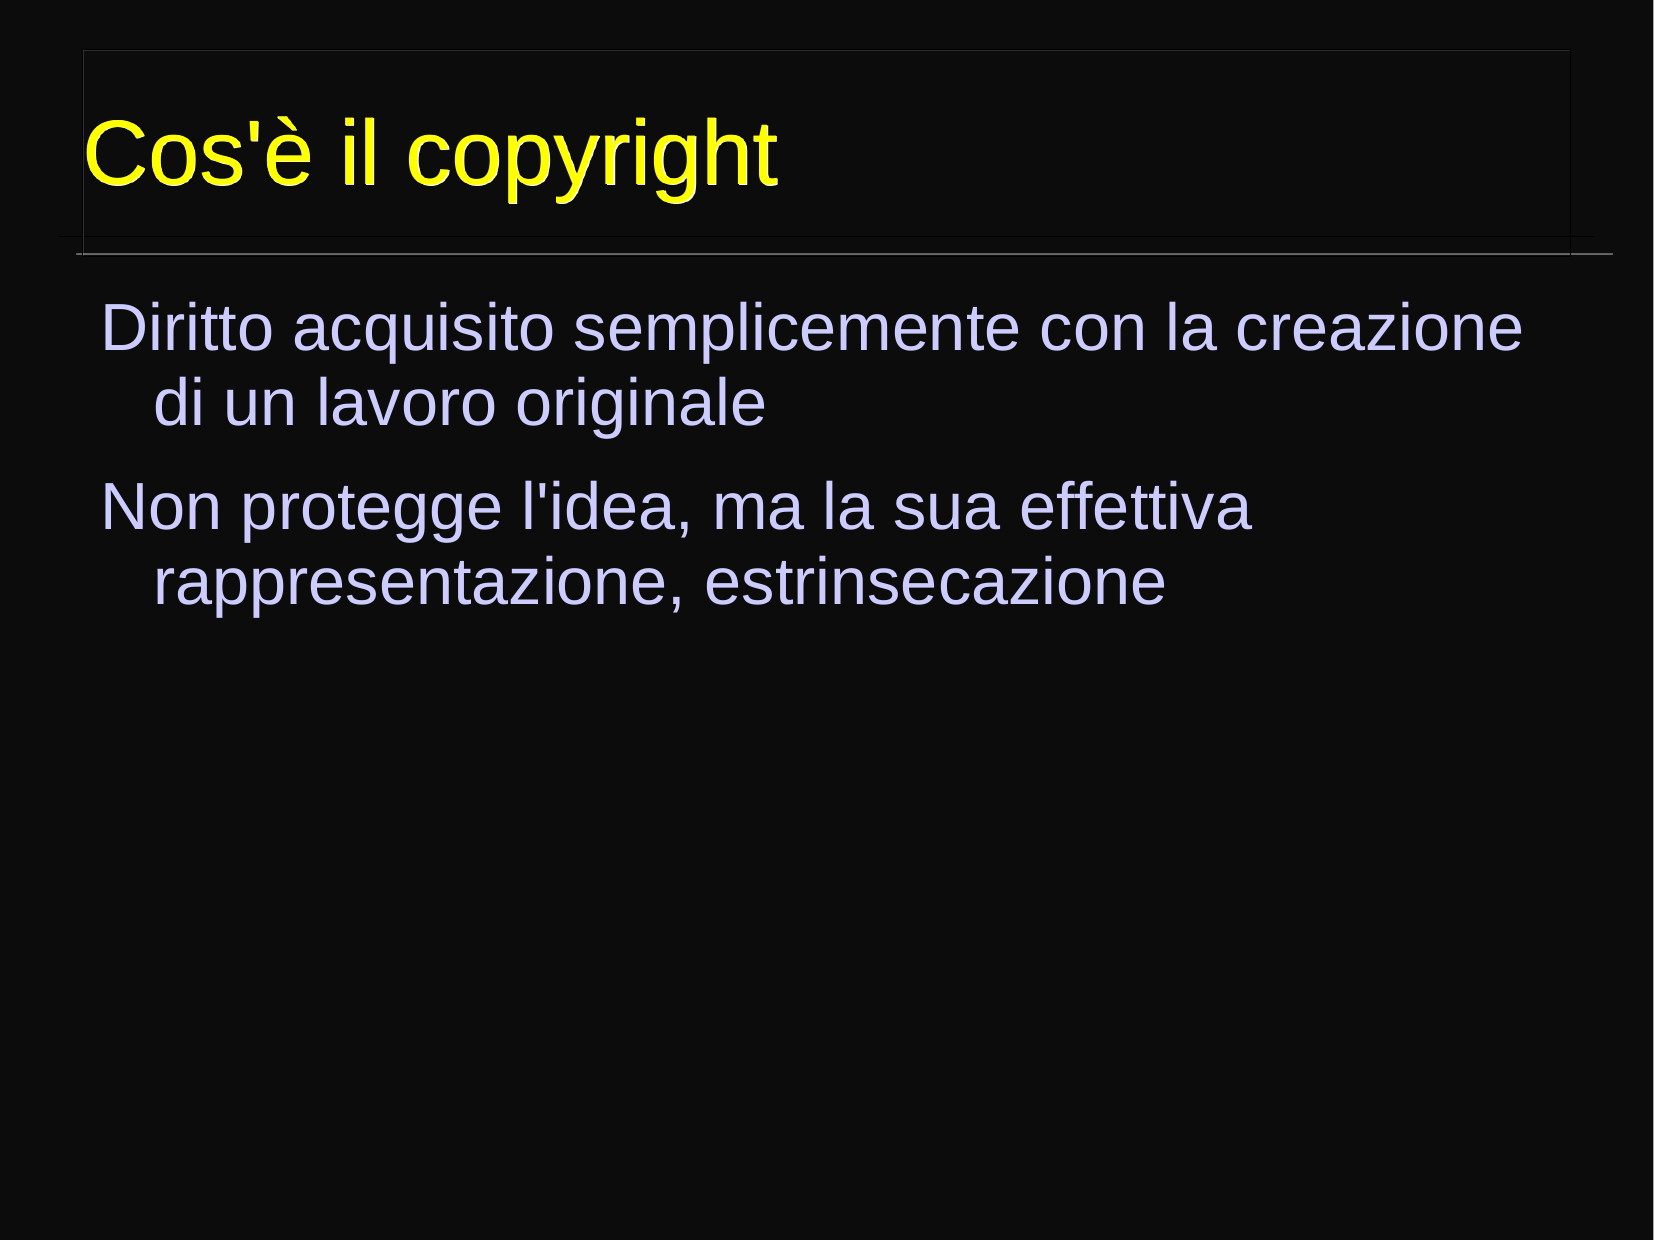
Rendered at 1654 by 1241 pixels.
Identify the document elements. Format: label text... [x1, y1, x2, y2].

title Cos'è il copyright [82, 49, 1571, 257]
list Diritto acquisito semplicemente con la creazione di un lavoro originale Non protegge l'idea, ma la sua effettiva rappresentazione, estrinsecazione [82, 290, 1571, 1109]
